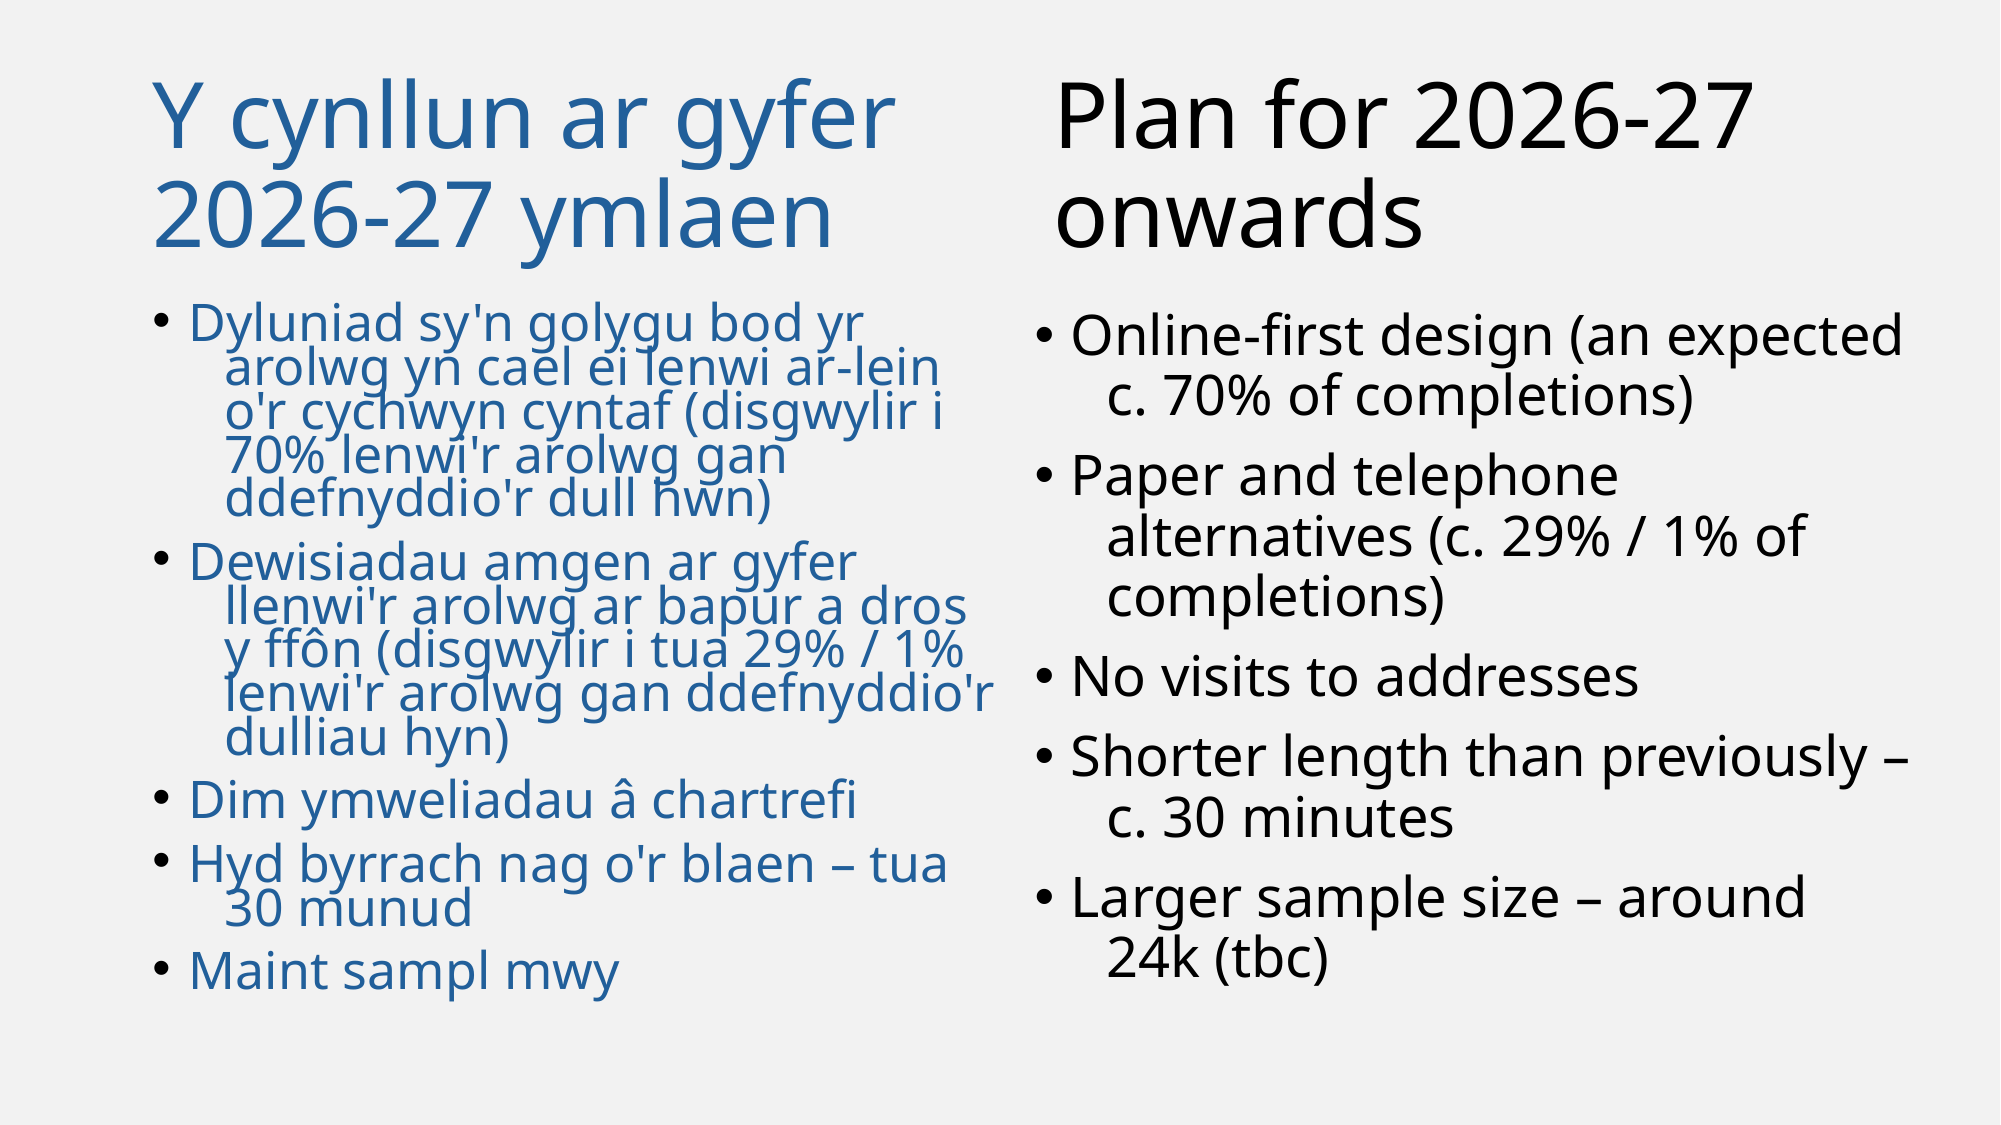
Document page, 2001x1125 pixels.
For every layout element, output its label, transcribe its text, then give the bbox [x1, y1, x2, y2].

text_box Y cynllun ar gyfer 2026-27 ymlaen [137, 59, 1000, 278]
list Online-first design (an expected c. 70% of completions) Paper and telephone alternatives (c. 29% / 1% of completions) No visits to addresses Shorter length than previously – c. 30 minutes Larger sample size – around 24k (tbc) [1019, 299, 1929, 1014]
title Plan for 2026-27 onwards [1038, 59, 1863, 278]
text_box Dyluniad sy'n golygu bod yr arolwg yn cael ei lenwi ar-lein o'r cychwyn cyntaf (disgwylir i 70% lenwi'r arolwg gan ddefnyddio'r dull hwn) Dewisiadau amgen ar gyfer llenwi'r arolwg ar bapur a dros y ffôn (disgwylir i tua 29% / 1% lenwi'r arolwg gan ddefnyddio'r dulliau hyn) Dim ymweliadau â chartrefi Hyd byrrach nag o'r blaen – tua 30 munud Maint sampl mwy [137, 299, 1019, 1014]
